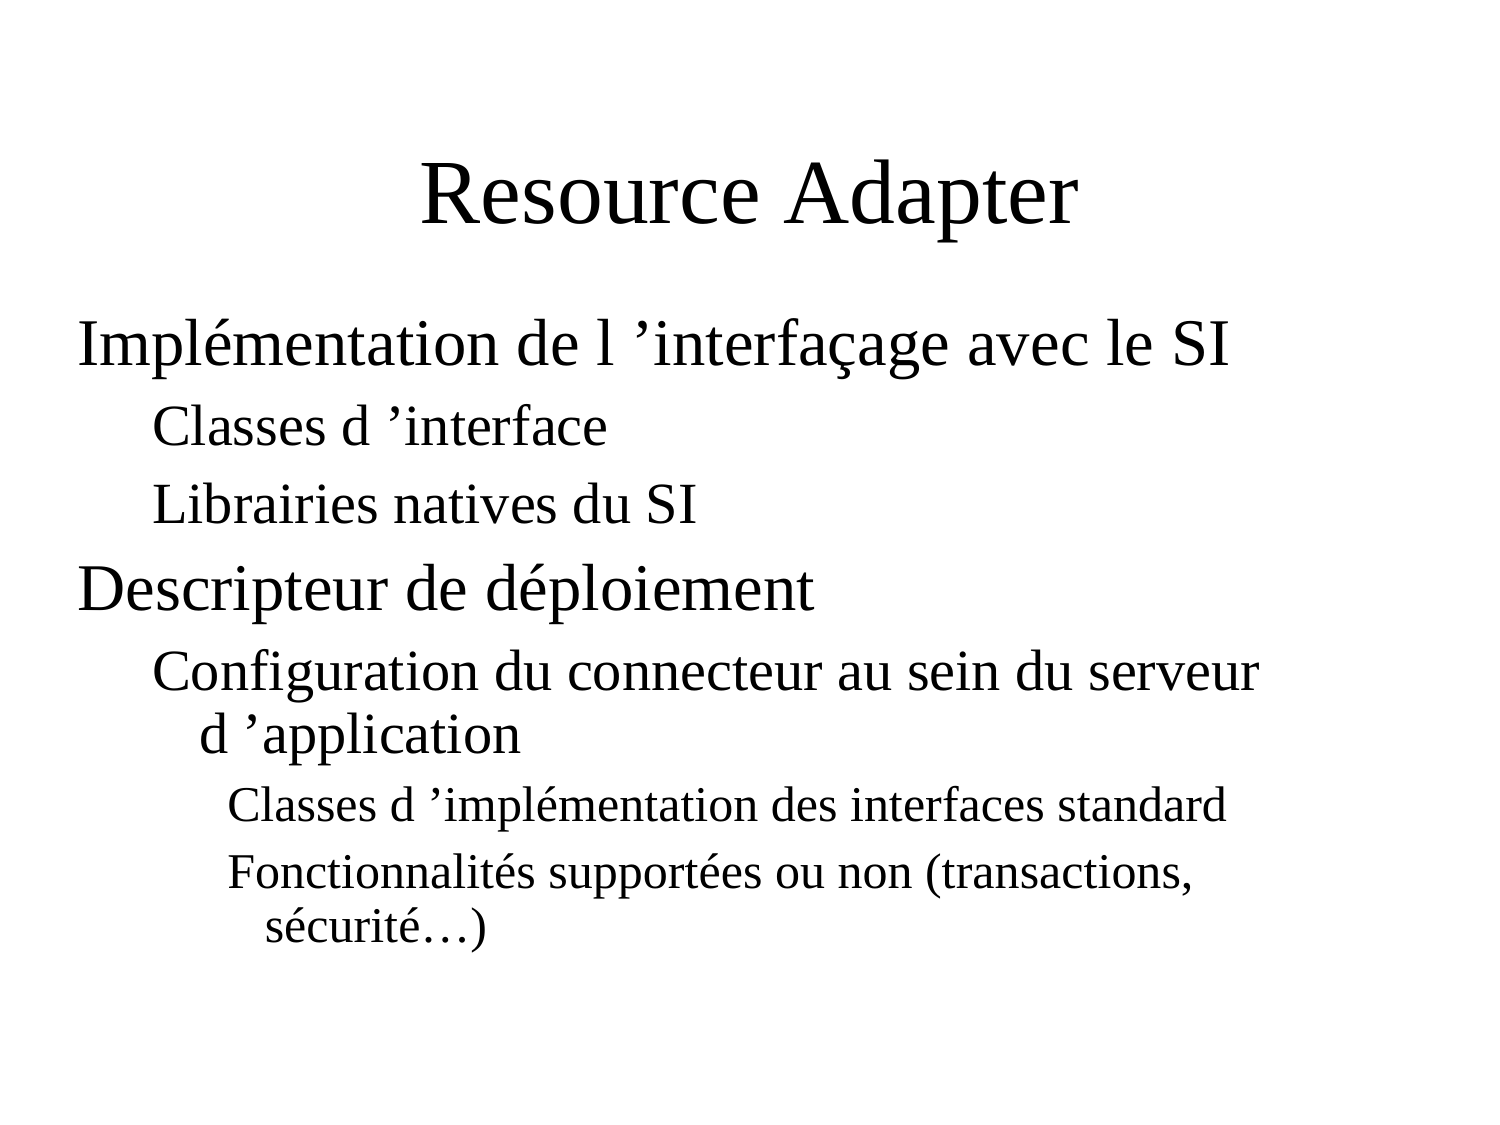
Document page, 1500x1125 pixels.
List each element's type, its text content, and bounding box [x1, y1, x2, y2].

title Resource Adapter [112, 99, 1388, 288]
list Implémentation de l ’interfaçage avec le SI Classes d ’interface Librairies natives du SI Descripteur de déploiement Configuration du connecteur au sein du serveur d ’application Classes d ’implémentation des interfaces standard Fonctionnalités supportées ou non (transactions, sécurité…) [62, 299, 1438, 1125]
